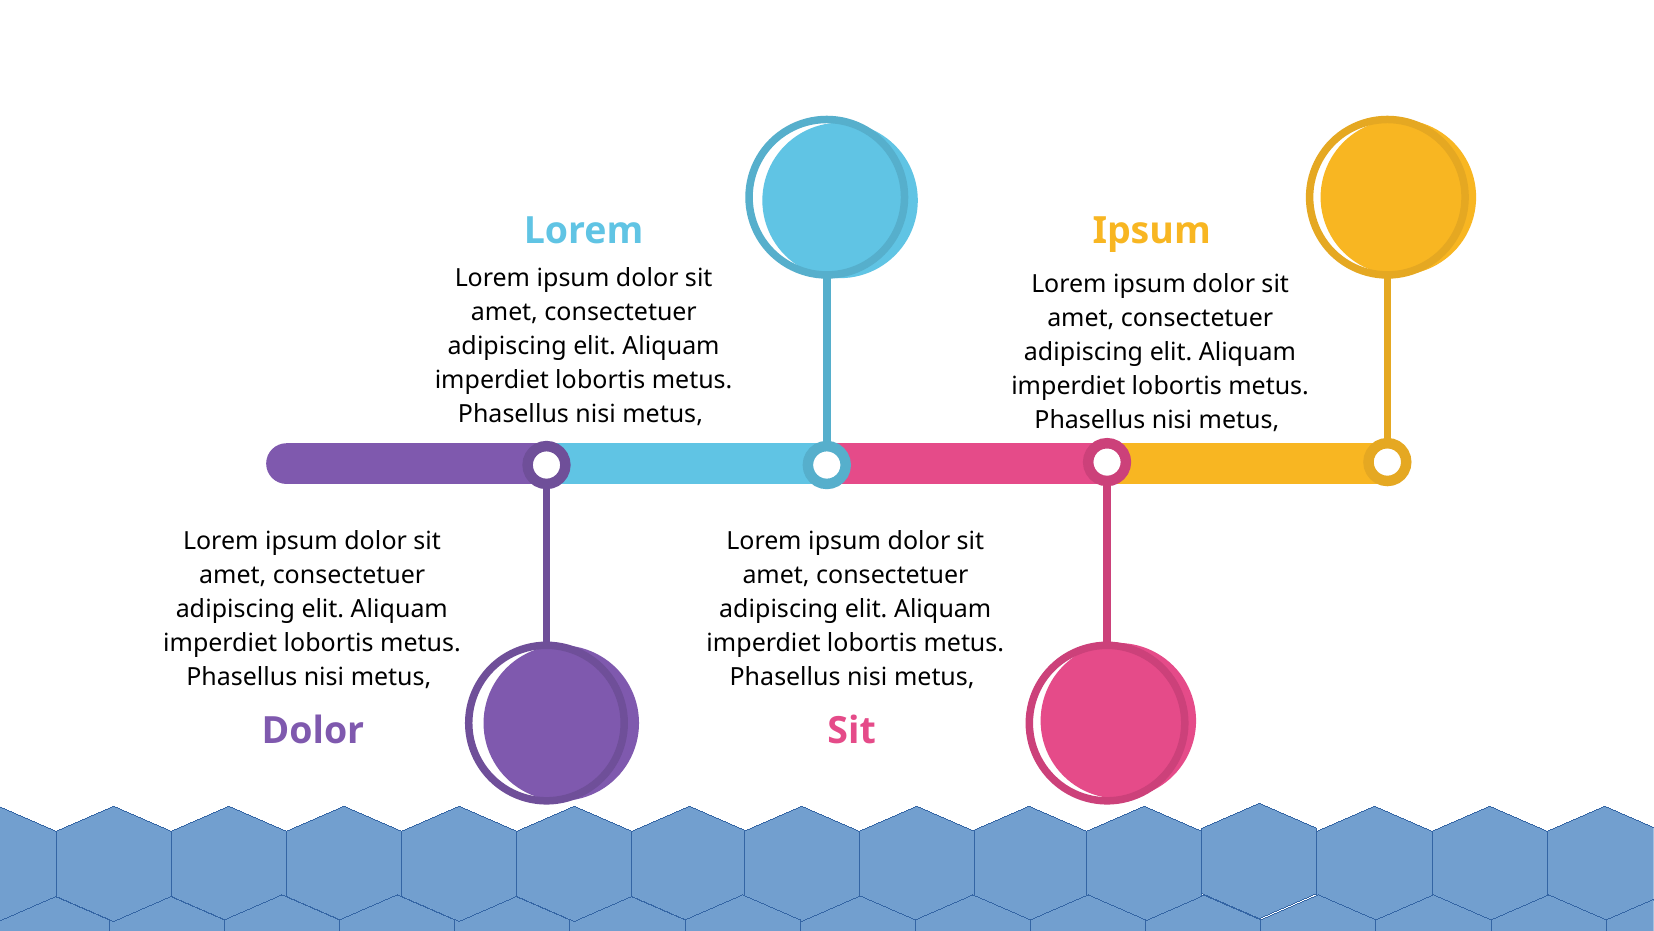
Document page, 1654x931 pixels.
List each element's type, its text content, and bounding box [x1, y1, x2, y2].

text_box [483, 650, 620, 797]
text_box [1127, 643, 1197, 789]
title Lorem ipsum dolor sit amet, consectetuer adipiscing elit. Aliquam imperdiet lobortis metus. Phasellus nisi metus, [1000, 231, 1321, 436]
title Lorem ipsum dolor sit amet, consectetuer adipiscing elit. Aliquam imperdiet lobortis metus. Phasellus nisi metus, [151, 488, 473, 693]
text_box [1094, 449, 1120, 475]
text_box [762, 124, 900, 271]
title Lorem ipsum dolor sit amet, consectetuer adipiscing elit. Aliquam imperdiet lobortis metus. Phasellus nisi metus, [423, 225, 745, 430]
text_box [534, 452, 559, 478]
text_box [1424, 124, 1477, 271]
text_box [838, 130, 918, 279]
text_box [839, 443, 1094, 484]
title Ipsum [1015, 175, 1288, 283]
text_box [579, 647, 640, 799]
text_box [266, 443, 534, 484]
text_box Sit [715, 685, 988, 772]
text_box [559, 443, 814, 484]
title Lorem ipsum dolor sit amet, consectetuer adipiscing elit. Aliquam imperdiet lobortis metus. Phasellus nisi metus, [695, 488, 1016, 693]
title Lorem [447, 175, 720, 283]
text_box Dolor [177, 685, 449, 772]
text_box [1320, 124, 1461, 271]
text_box [1374, 449, 1400, 475]
text_box [1040, 650, 1181, 797]
text_box [814, 452, 840, 478]
text_box [1120, 443, 1375, 484]
